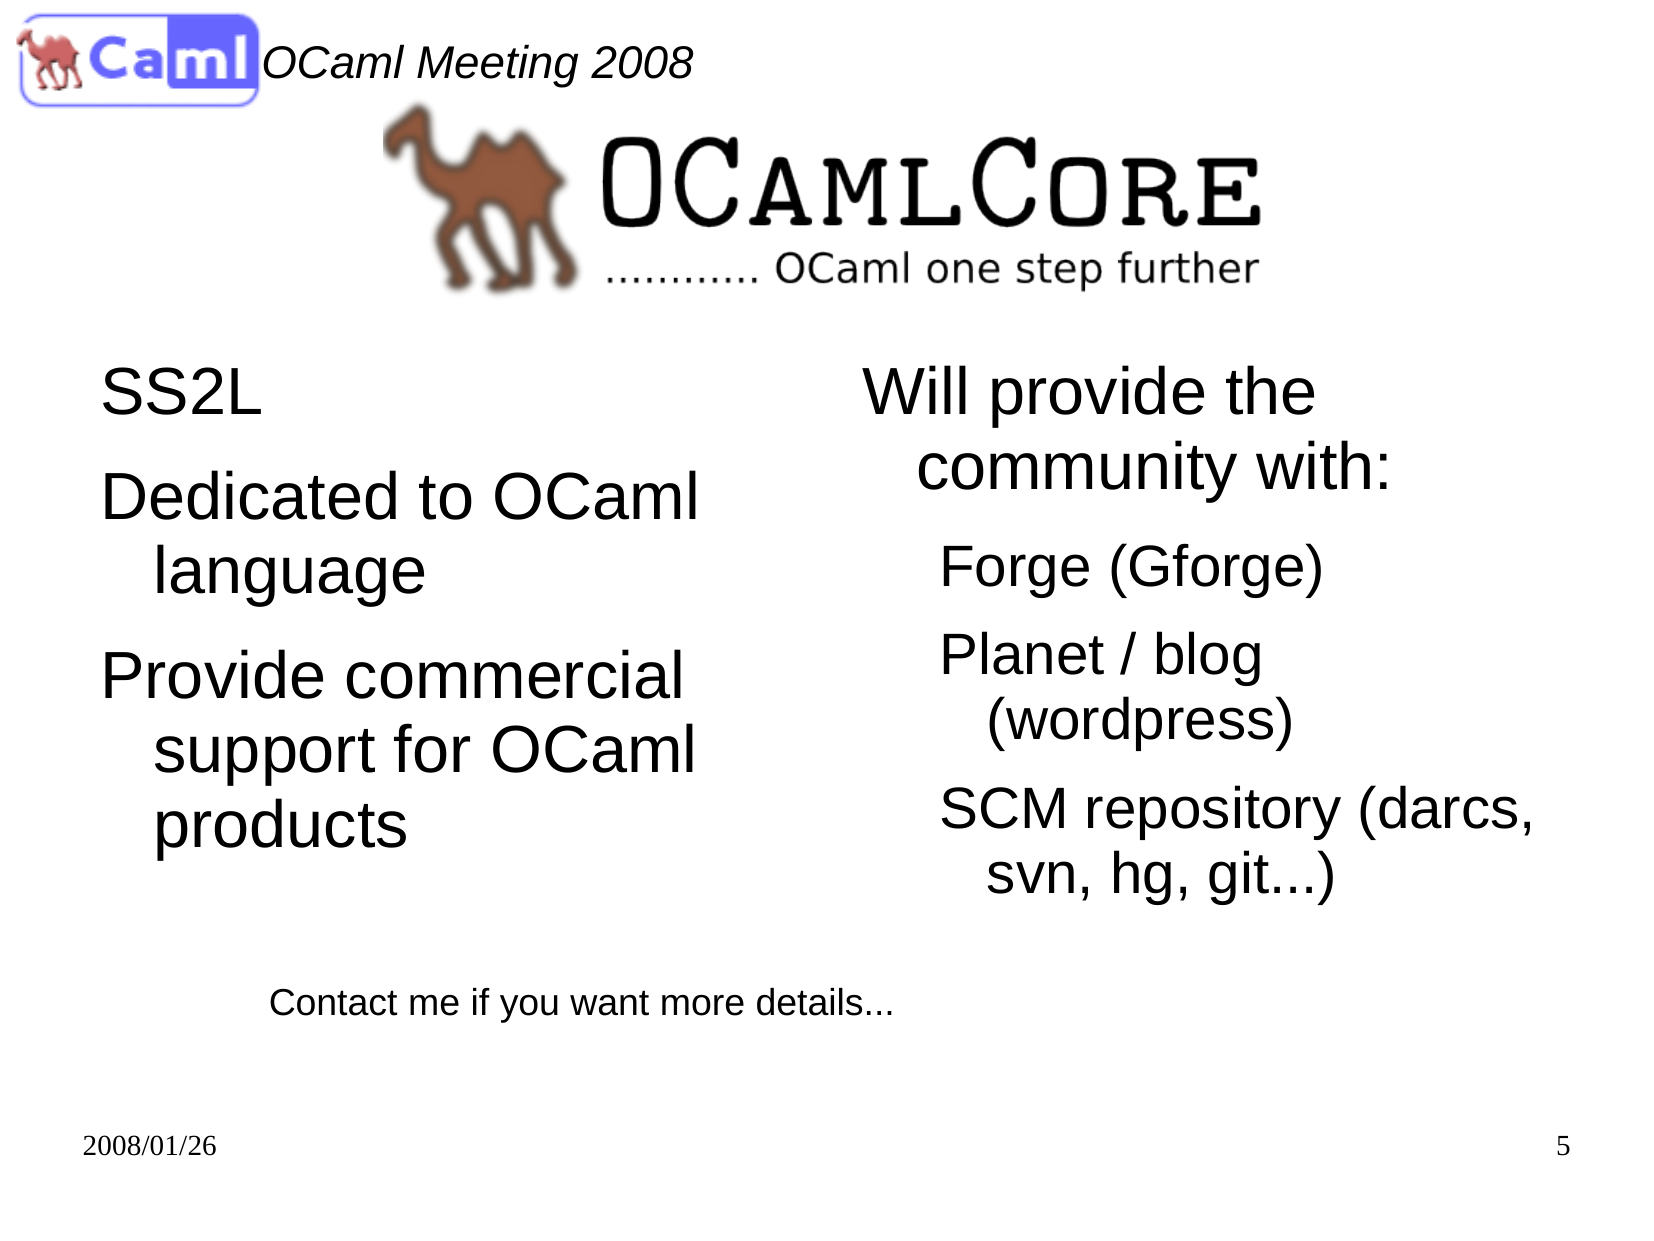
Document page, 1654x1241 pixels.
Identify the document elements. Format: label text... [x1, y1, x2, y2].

list SS2L Dedicated to OCaml language Provide commercial support for OCaml products [82, 354, 809, 1109]
picture [13, 3, 267, 119]
picture [383, 58, 1270, 306]
list Will provide the community with: Forge (Gforge) Planet / blog (wordpress) SCM repository (darcs, svn, hg, git...) [845, 354, 1572, 1109]
text_box Contact me if you want more details... [236, 974, 1451, 1064]
